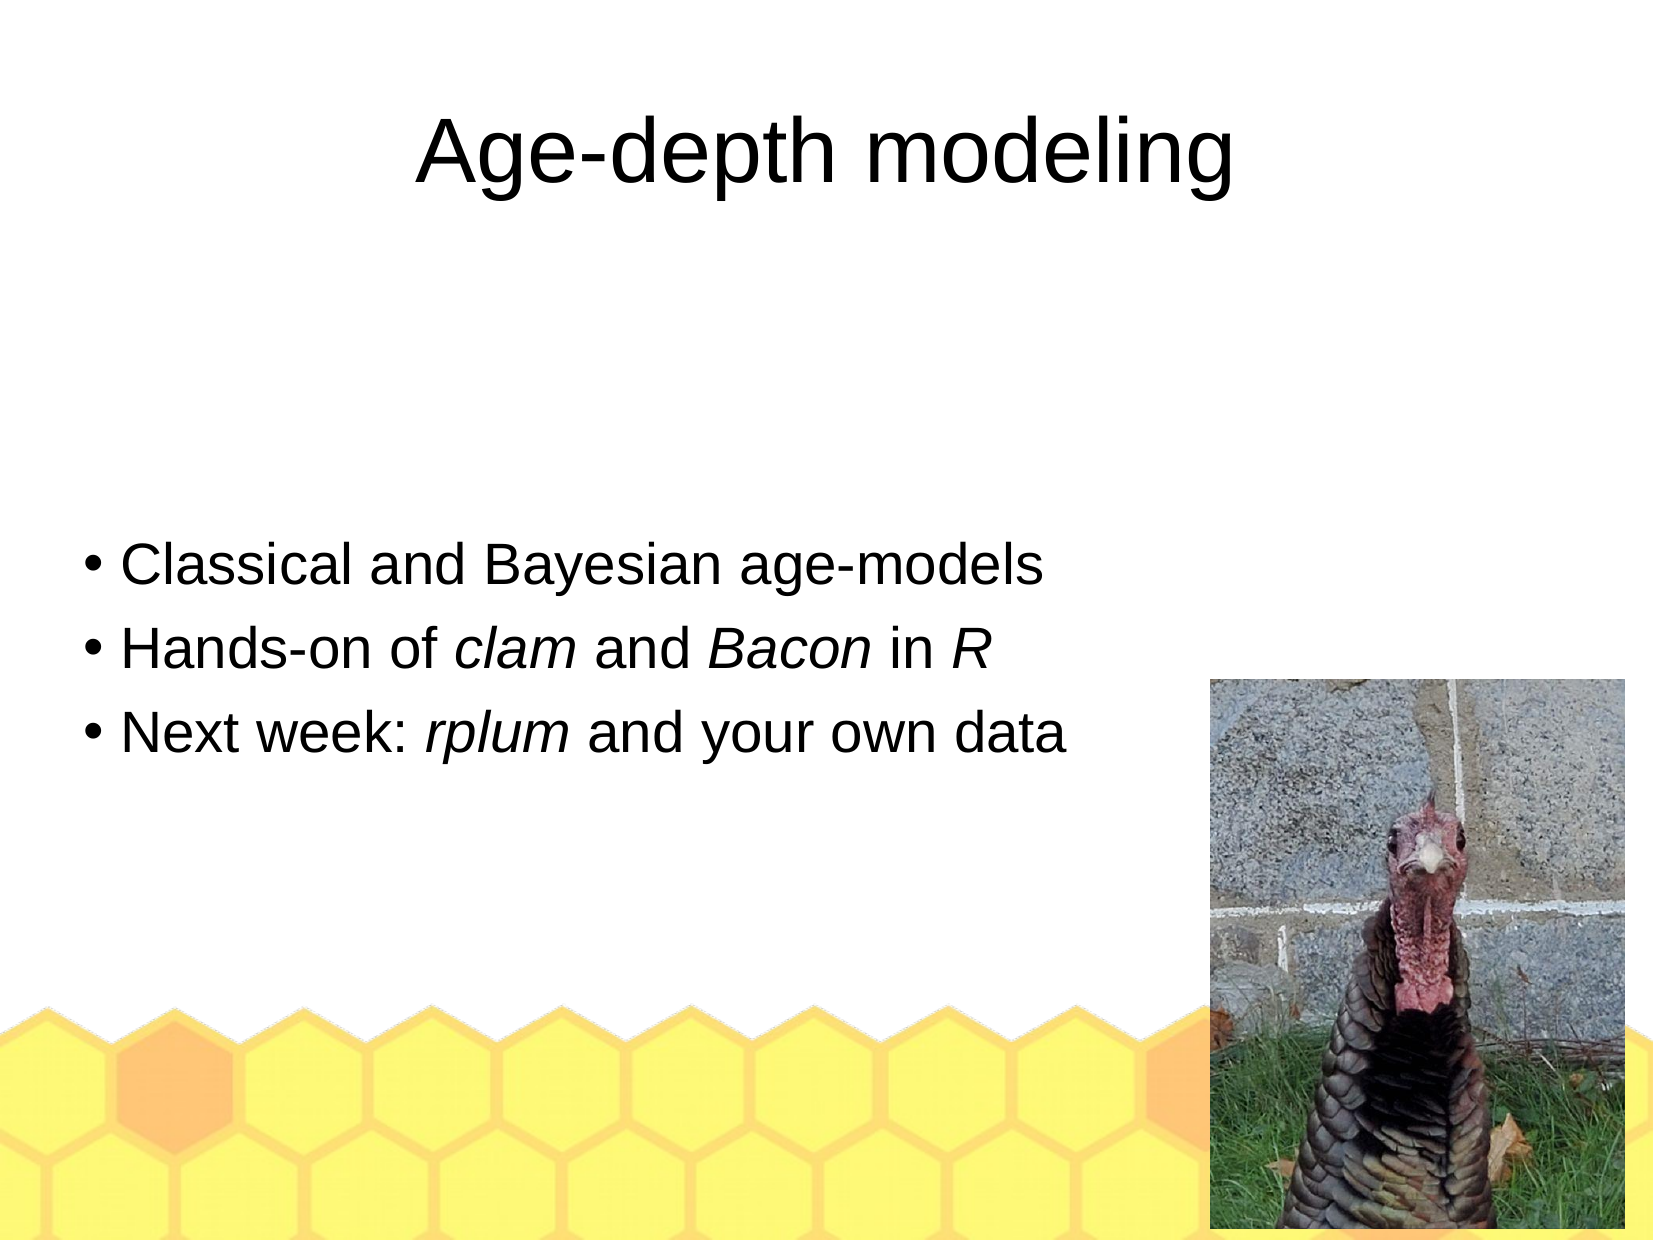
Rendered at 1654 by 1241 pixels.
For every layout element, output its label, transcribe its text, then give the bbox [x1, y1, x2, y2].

text_box Classical and Bayesian age-models Hands-on of clam and Bacon in R Next week: rplum and your own data [82, 290, 1571, 1009]
picture [0, 679, 1653, 1240]
text_box Age-depth modeling [82, 49, 1571, 256]
